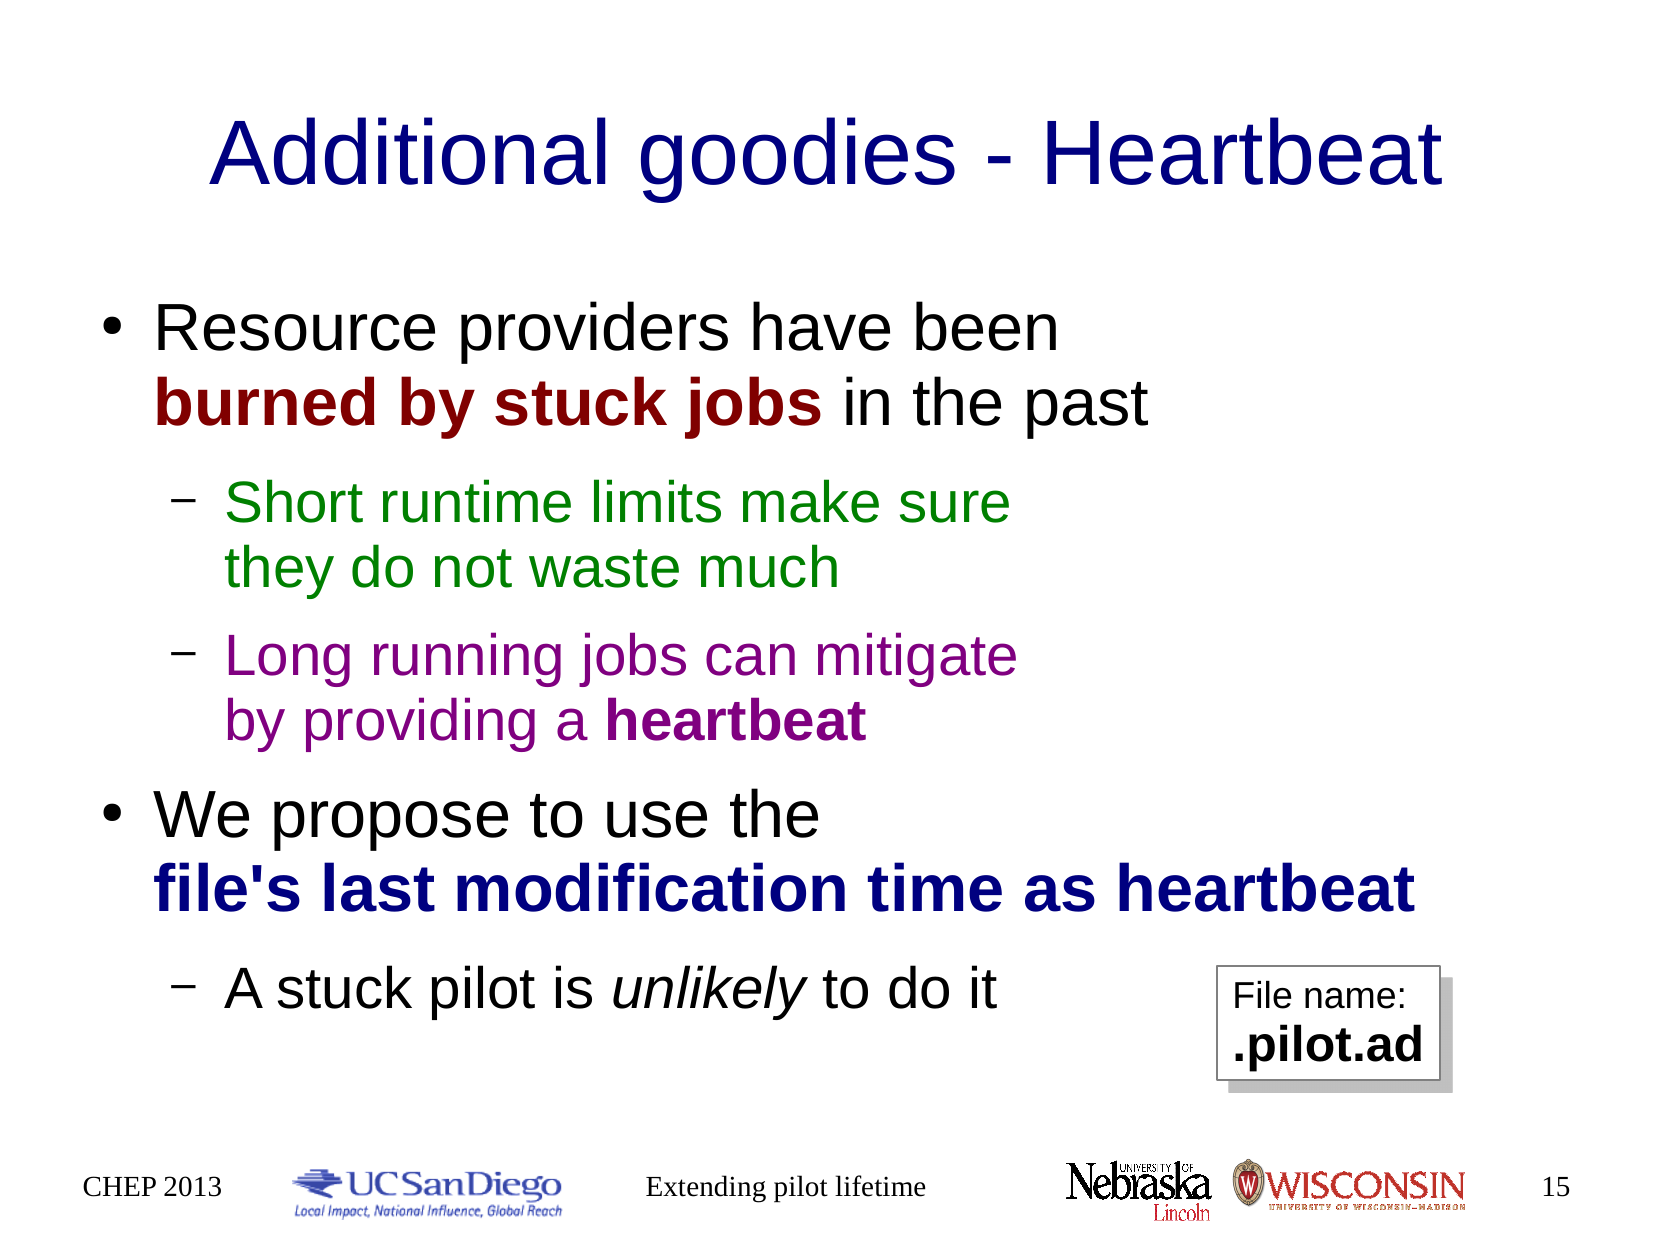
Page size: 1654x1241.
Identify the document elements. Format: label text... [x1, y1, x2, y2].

text_box File name: .pilot.ad [1216, 966, 1441, 1081]
picture [1232, 1158, 1465, 1210]
list Resource providers have been burned by stuck jobs in the past Short runtime limits make sure they do not waste much Long running jobs can mitigate by providing a heartbeat We propose to use the file's last modification time as heartbeat A stuck pilot is unlikely to do it [82, 290, 1538, 1111]
title Additional goodies - Heartbeat [82, 49, 1571, 257]
picture [1066, 1160, 1212, 1221]
picture [292, 1169, 563, 1220]
